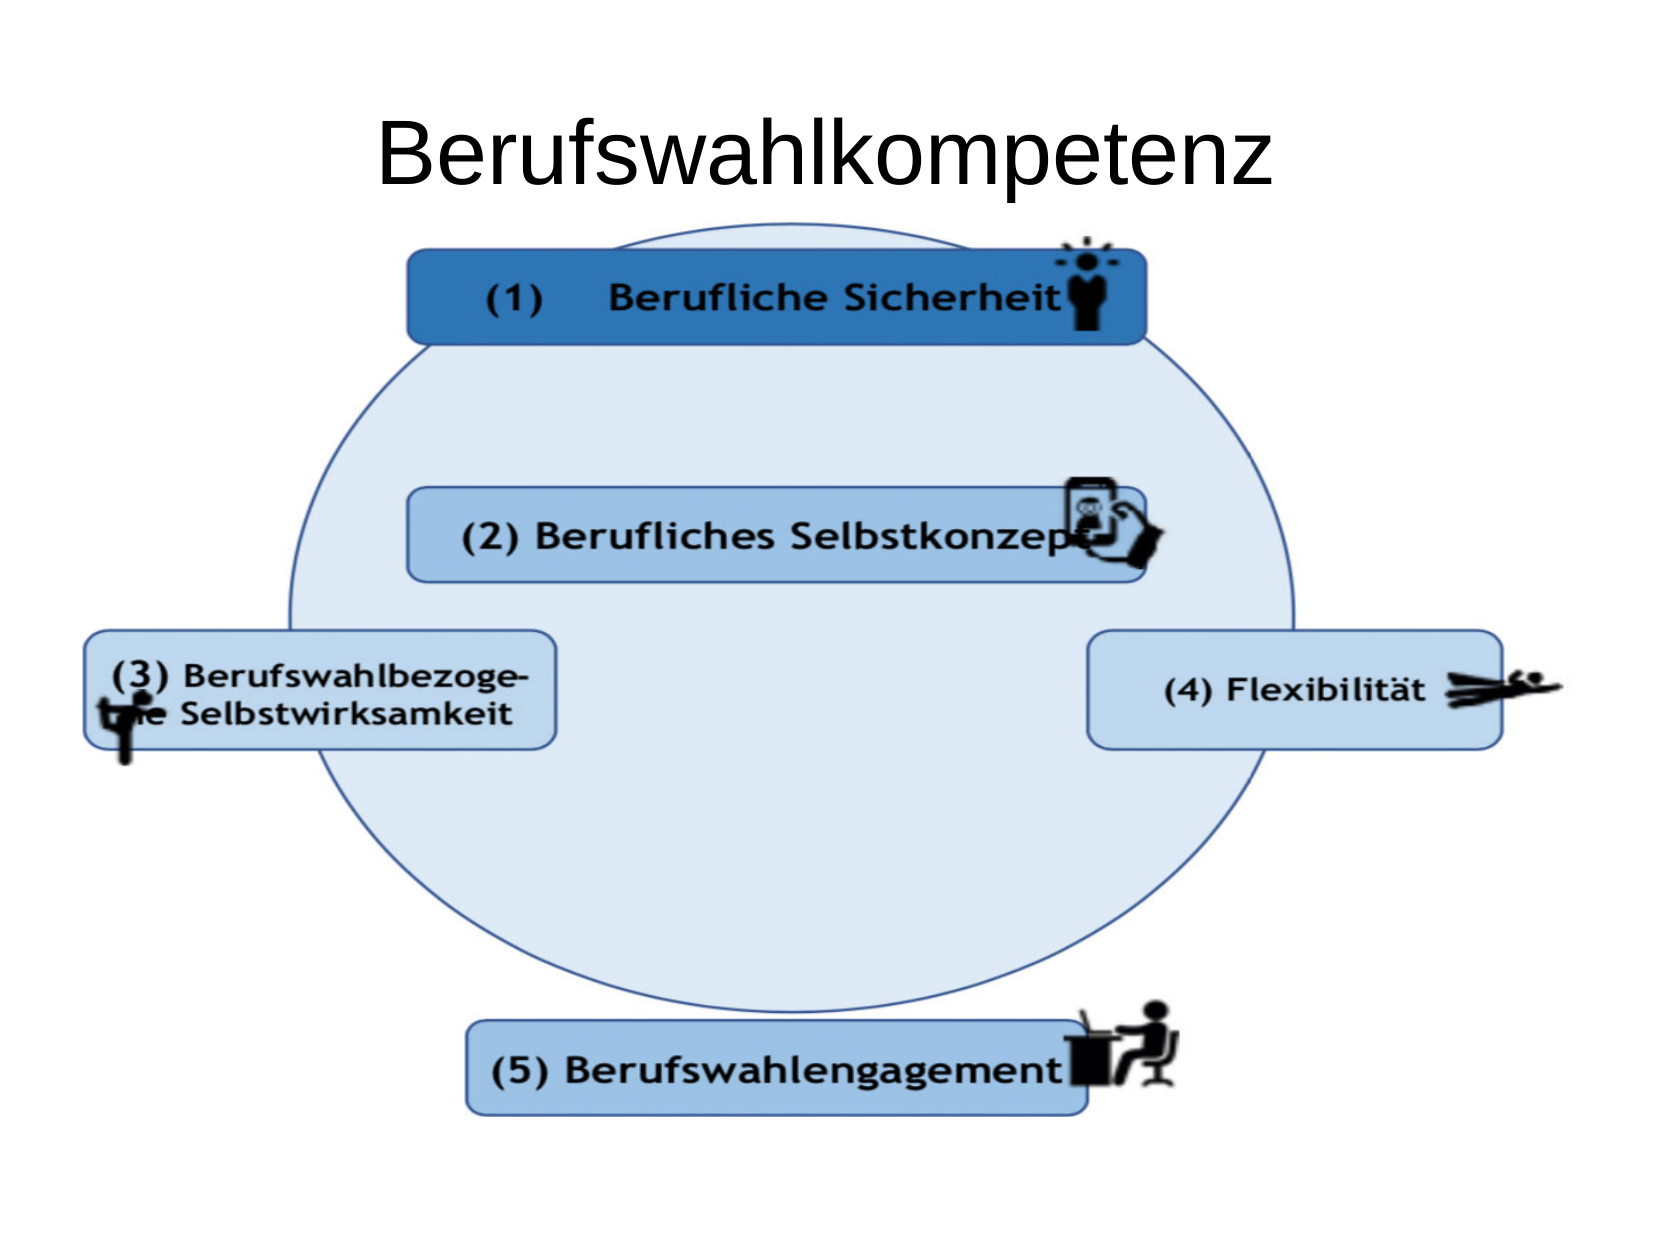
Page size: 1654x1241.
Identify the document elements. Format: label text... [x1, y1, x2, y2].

title Berufswahlkompetenz [82, 49, 1571, 220]
picture [82, 220, 1571, 1117]
